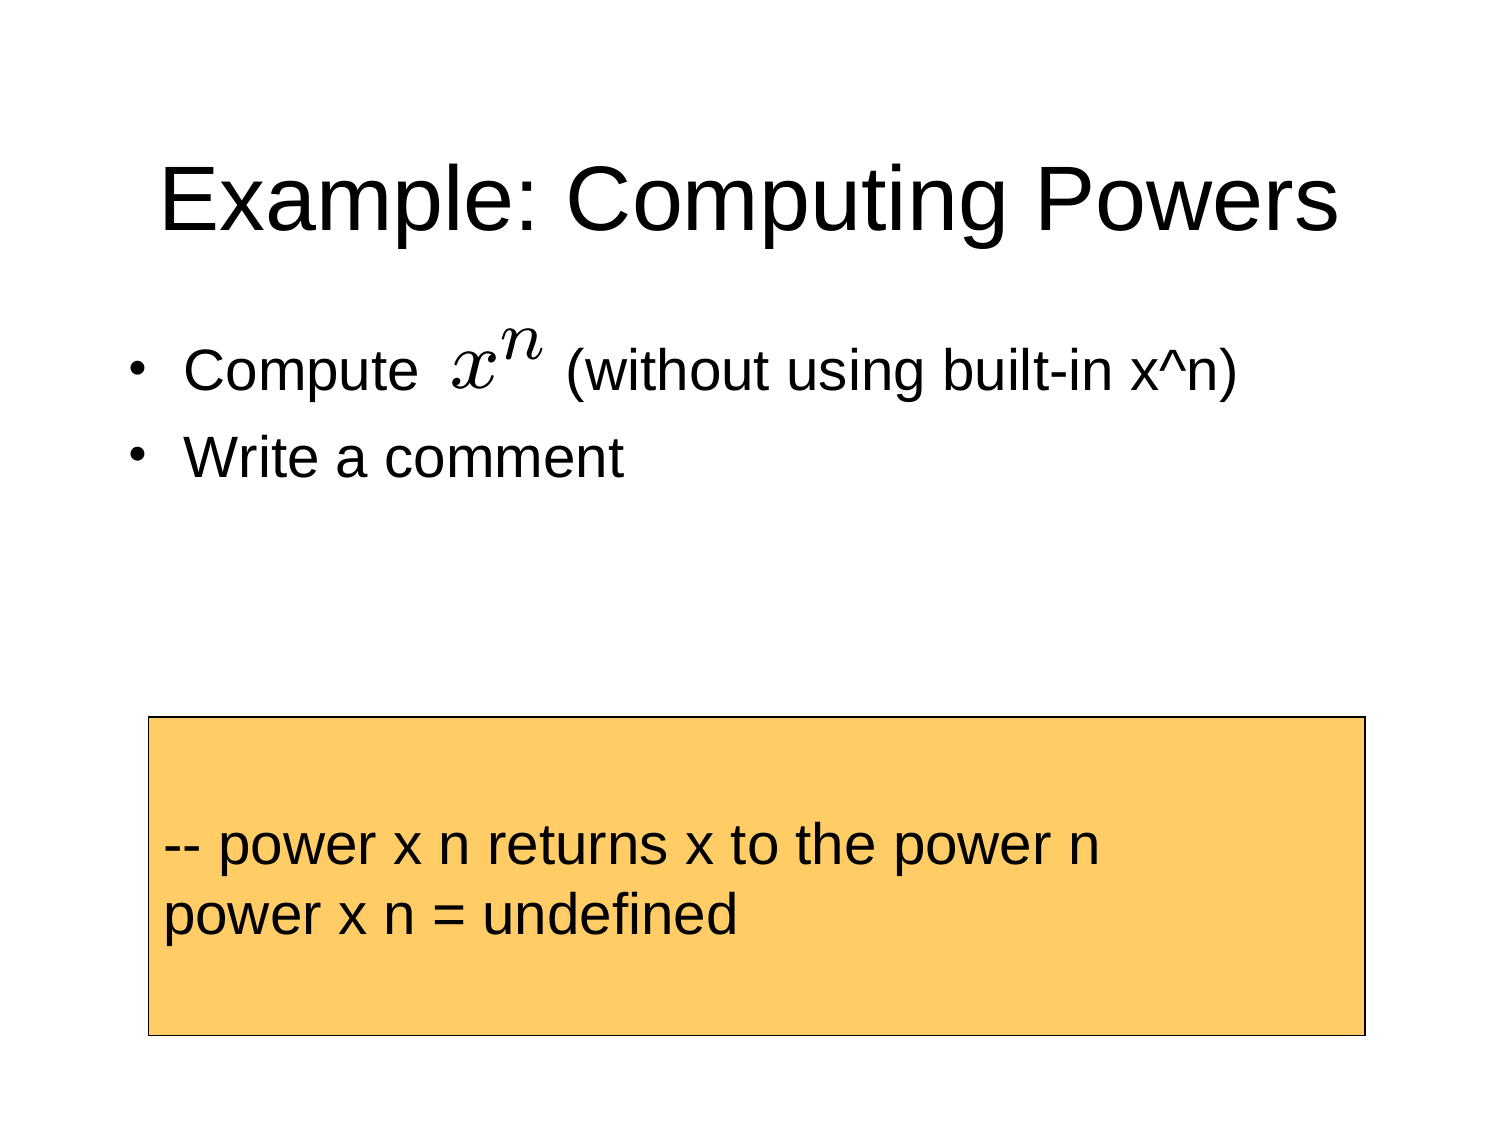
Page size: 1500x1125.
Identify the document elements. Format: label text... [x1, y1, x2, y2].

picture [448, 326, 545, 389]
list Compute (without using built-in x^n) Write a comment [112, 324, 1388, 1000]
title Example: Computing Powers [112, 99, 1388, 288]
text_box -- power x n returns x to the power n power x n = undefined [148, 716, 1366, 1036]
